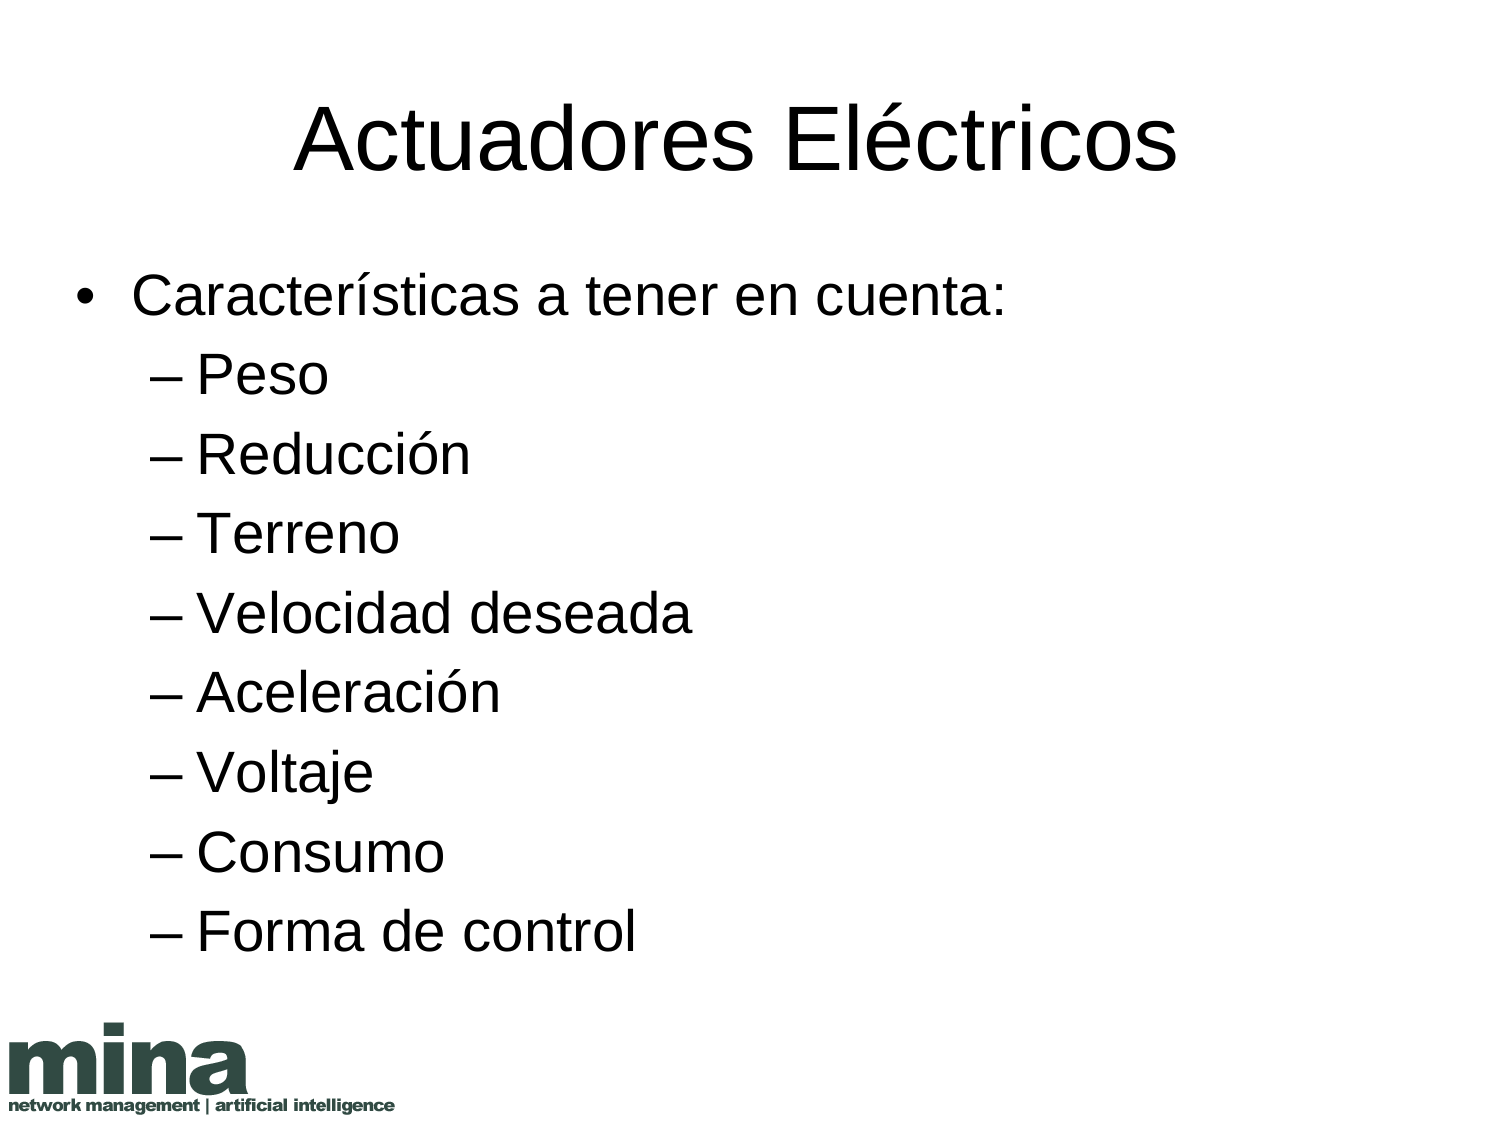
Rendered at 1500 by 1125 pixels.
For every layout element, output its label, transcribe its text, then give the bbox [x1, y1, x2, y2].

picture [0, 1016, 402, 1119]
list Características a tener en cuenta: Peso Reducción Terreno Velocidad deseada Aceleración Voltaje Consumo Forma de control [75, 262, 1426, 991]
title Actuadores Eléctricos [75, 52, 1426, 226]
